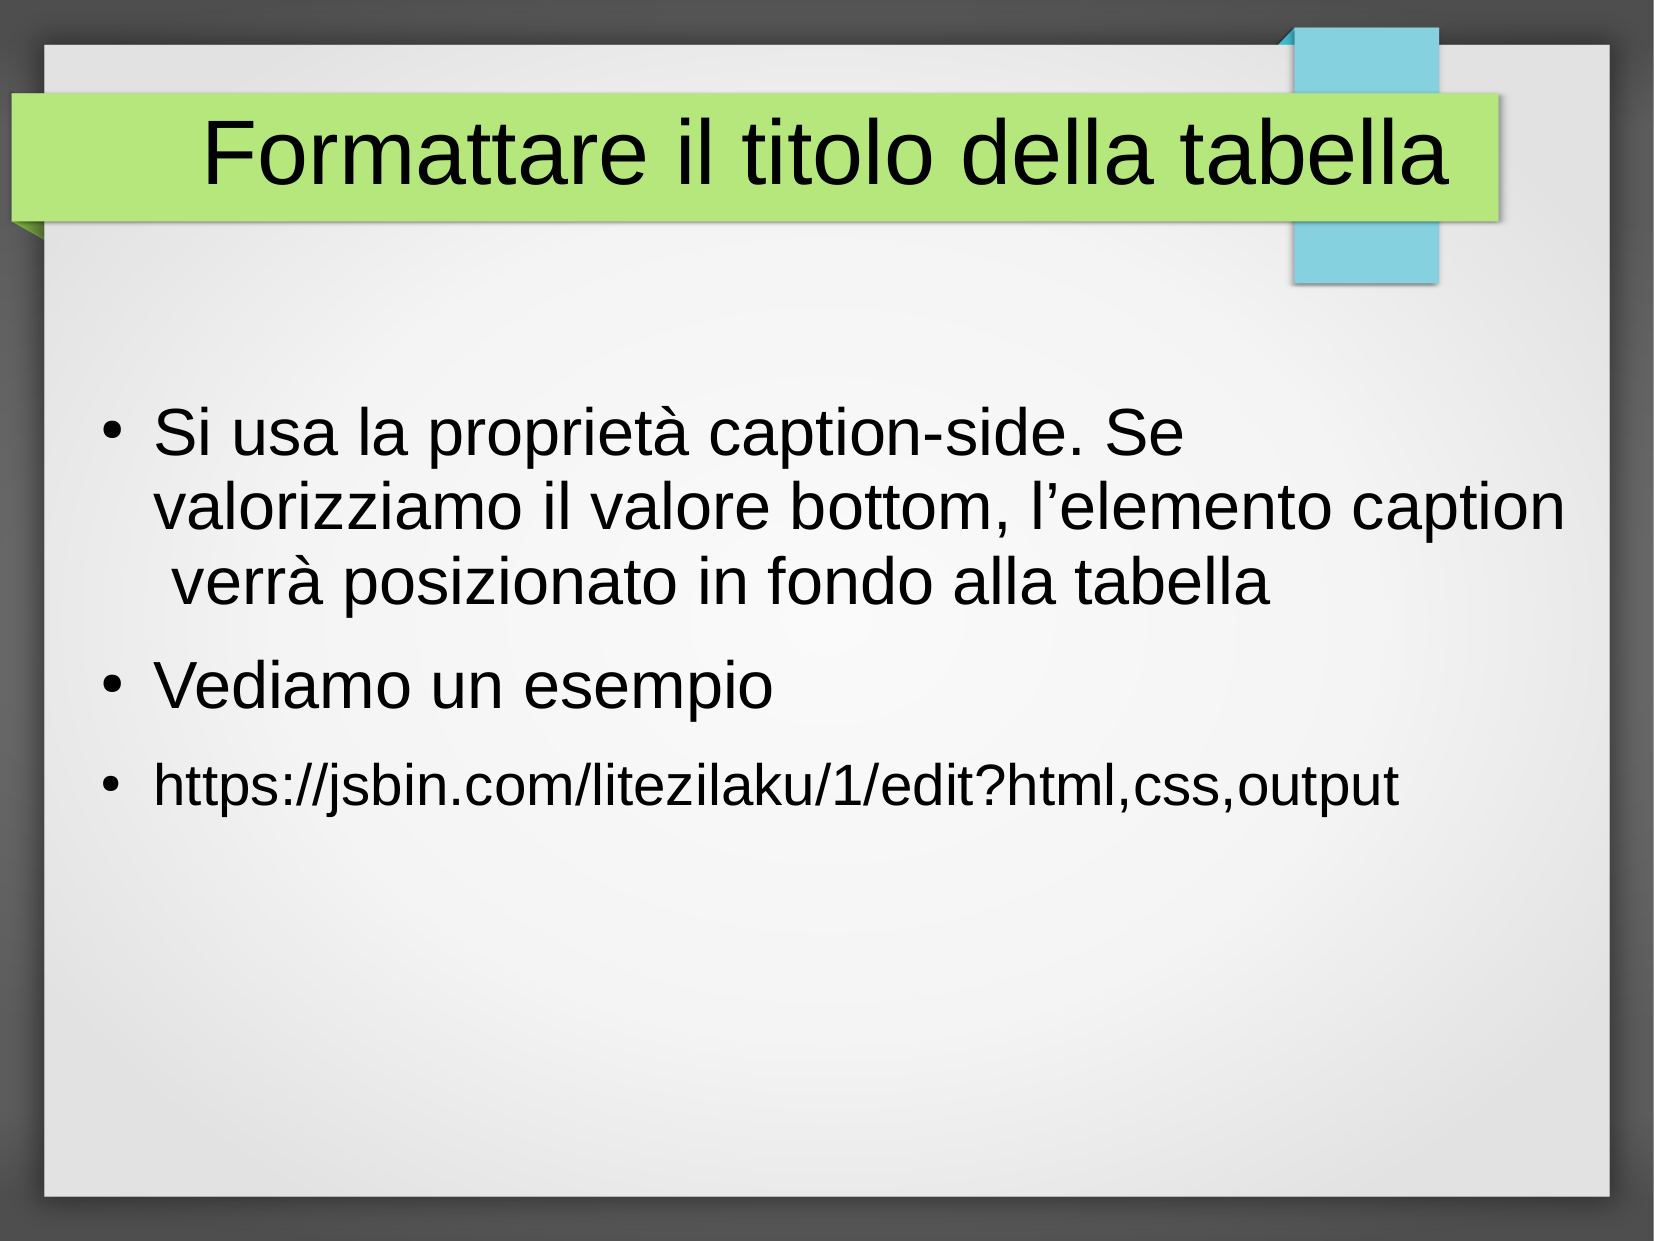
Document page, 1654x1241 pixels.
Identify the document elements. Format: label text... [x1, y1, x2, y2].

list Si usa la proprietà caption-side. Se valorizziamo il valore bottom, l’elemento caption verrà posizionato in fondo alla tabella Vediamo un esempio https://jsbin.com/litezilaku/1/edit?html,css,output [82, 290, 1571, 1146]
picture [0, 0, 1654, 1241]
title Formattare il titolo della tabella [82, 49, 1571, 257]
